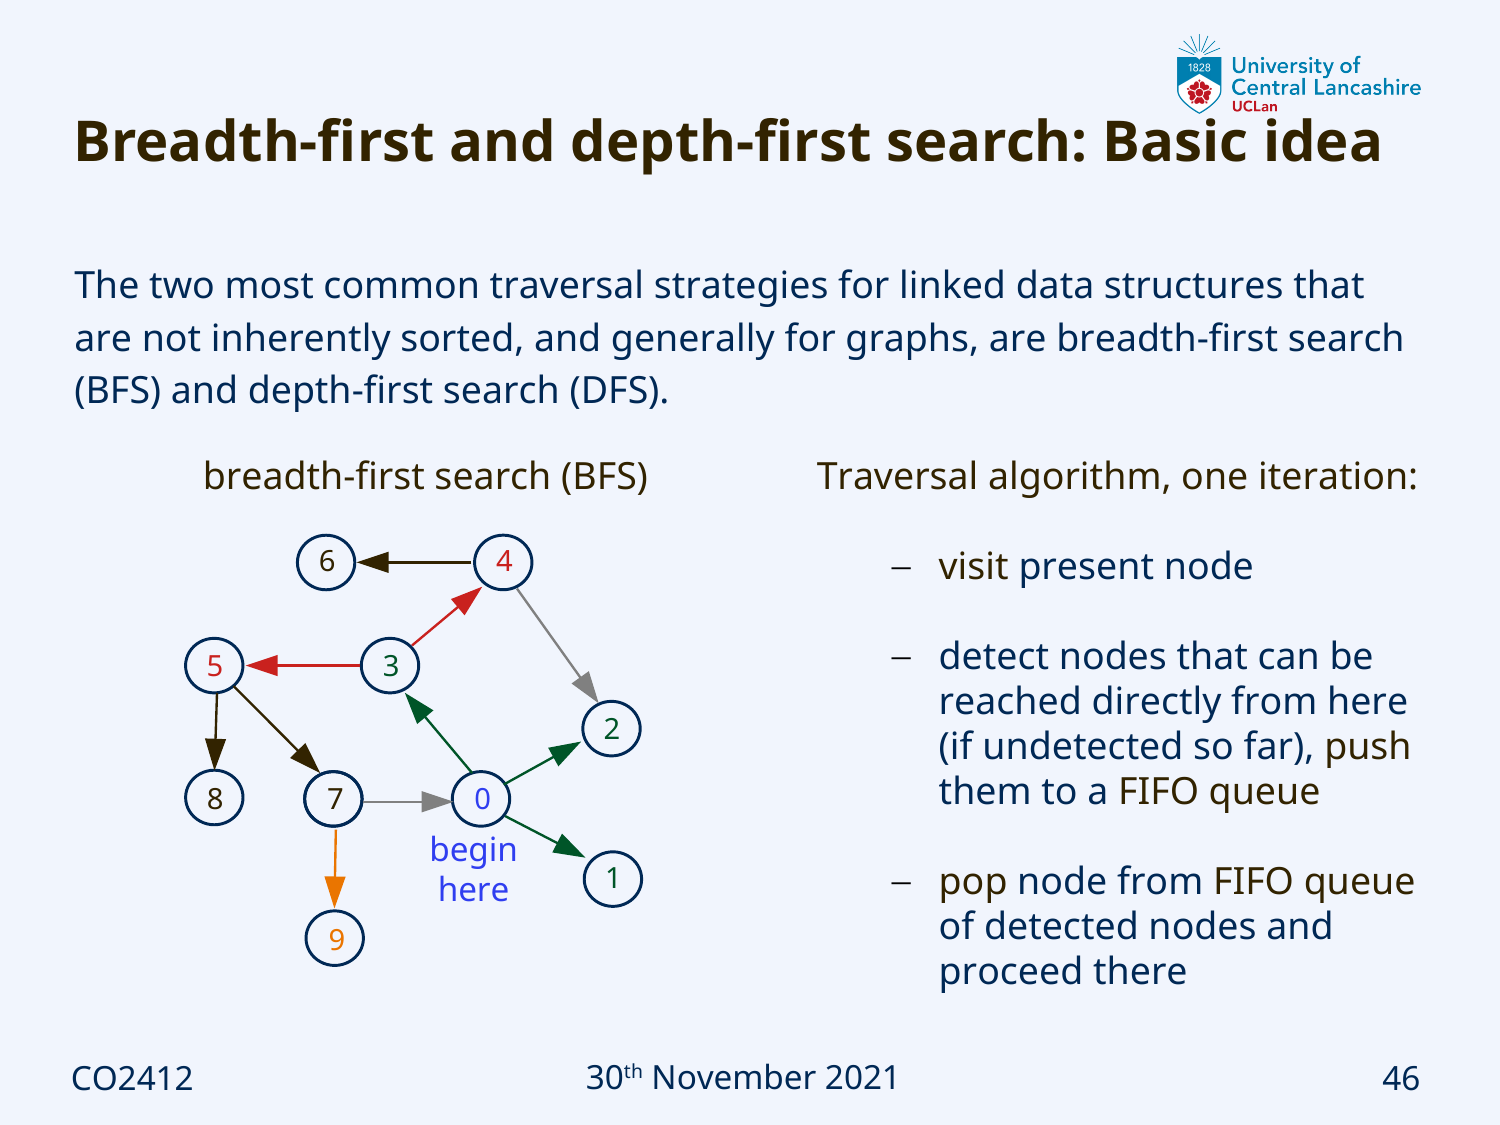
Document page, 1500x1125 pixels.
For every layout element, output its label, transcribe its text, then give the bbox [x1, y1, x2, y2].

text_box The two most common traversal strategies for linked data structures that are not inherently sorted, and generally for graphs, are breadth-first search (BFS) and depth-first search (DFS). [59, 246, 1435, 419]
text_box 4 [481, 535, 529, 585]
picture [1177, 34, 1421, 54]
text_box 8 [192, 773, 240, 823]
text_box begin here [407, 820, 541, 916]
text_box 9 [313, 913, 362, 964]
title Breadth-first and depth-first search: Basic idea [58, 54, 1500, 224]
text_box Traversal algorithm, one iteration: visit present node detect nodes that can be reached directly from here (if undetected so far), push them to a FIFO queue pop node from FIFO queue of detected nodes and proceed there [802, 444, 1443, 1000]
text_box 3 [368, 639, 416, 690]
text_box 5 [191, 639, 240, 690]
text_box 0 [459, 773, 508, 820]
text_box 1 [590, 851, 638, 902]
text_box breadth-first search (BFS) [188, 444, 672, 511]
text_box 7 [312, 773, 360, 823]
text_box 6 [304, 535, 352, 586]
text_box 2 [588, 702, 637, 753]
